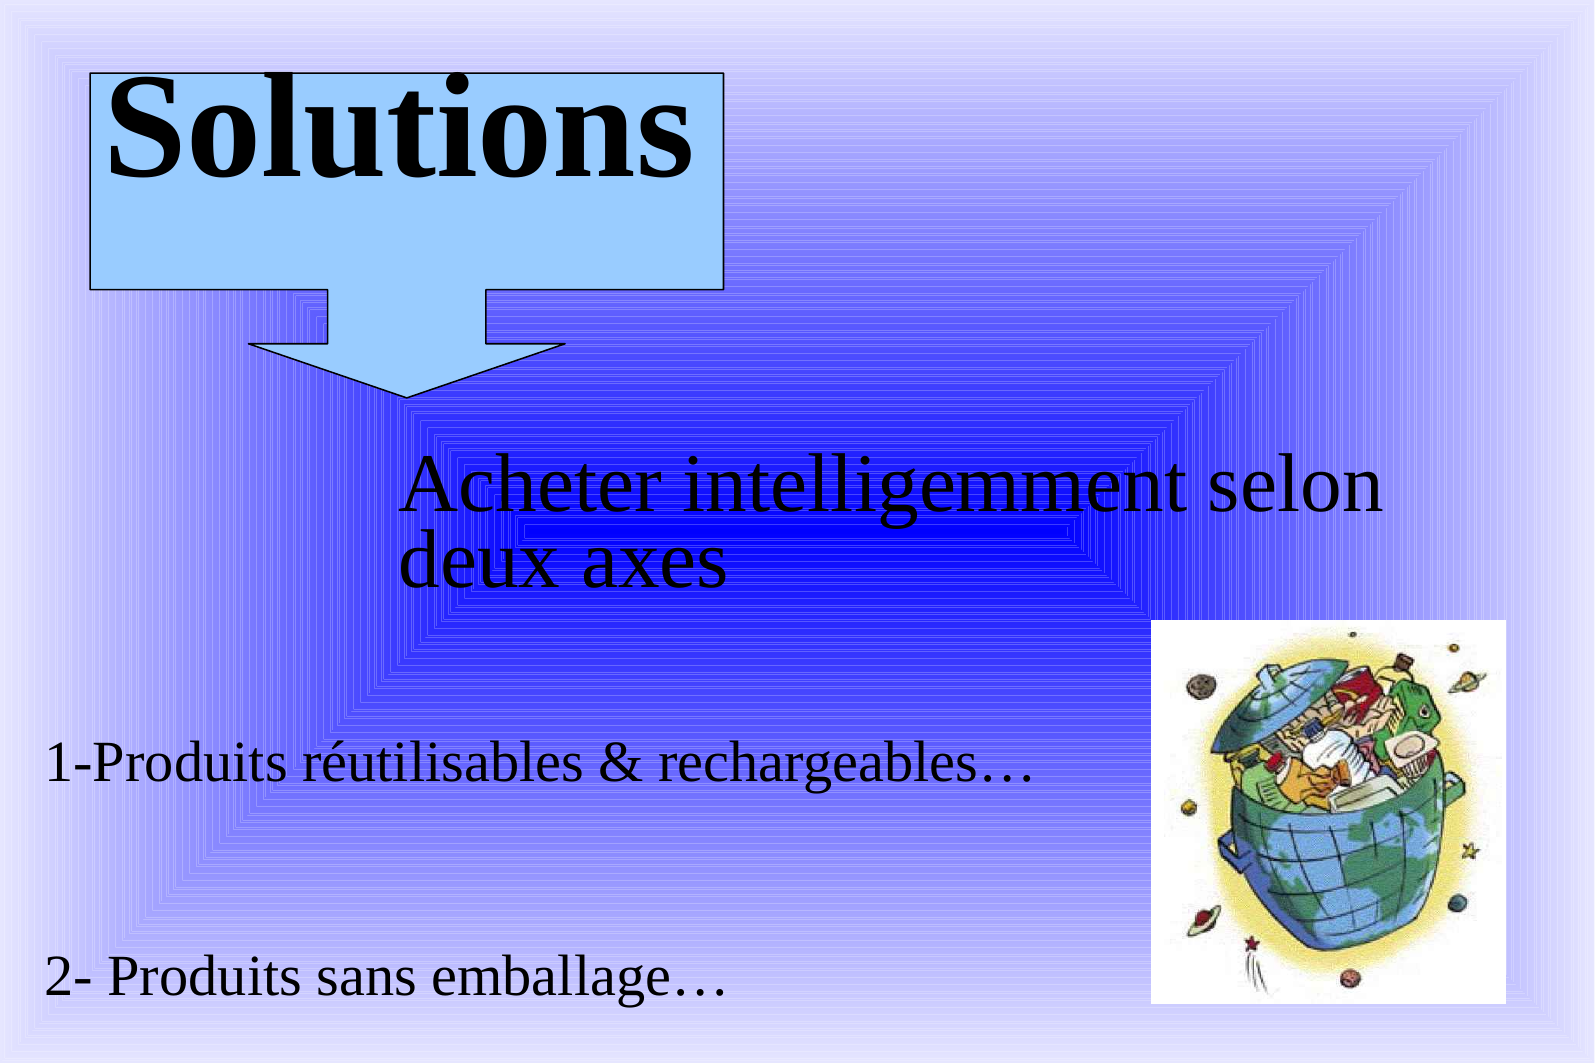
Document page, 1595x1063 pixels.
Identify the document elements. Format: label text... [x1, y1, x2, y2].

picture [1151, 688, 1506, 1004]
text_box 2- Produits sans emballage… [29, 944, 1093, 1014]
text_box Acheter intelligemment selon deux axes [383, 442, 1506, 688]
text_box 1-Produits réutilisables & rechargeables… [29, 731, 1152, 854]
text_box Solutions [88, 59, 739, 212]
text_box [90, 212, 724, 398]
